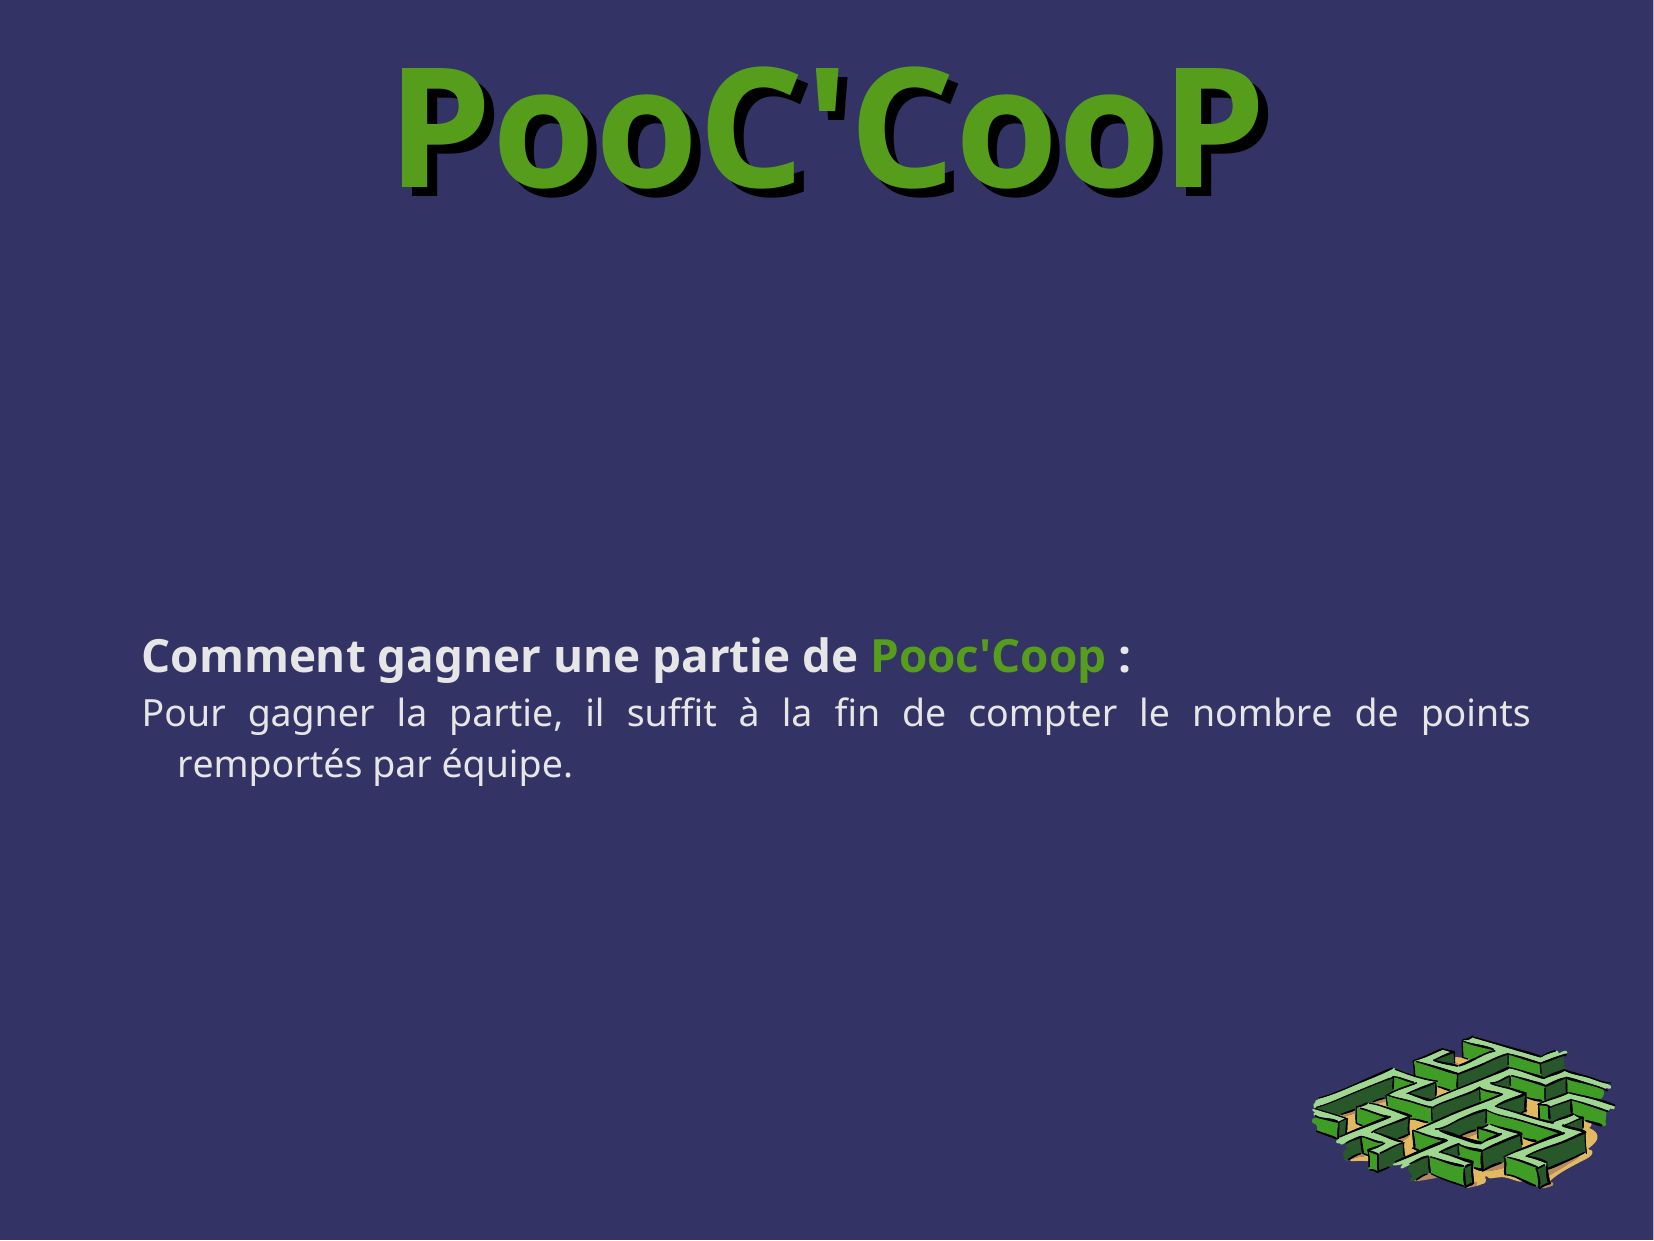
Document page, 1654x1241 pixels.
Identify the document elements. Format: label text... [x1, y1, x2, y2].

subtitle Comment gagner une partie de Pooc'Coop : Pour gagner la partie, il suffit à la fin de compter le nombre de points remportés par équipe. [141, 215, 1533, 1134]
title PooC'CooP [121, 19, 1534, 227]
